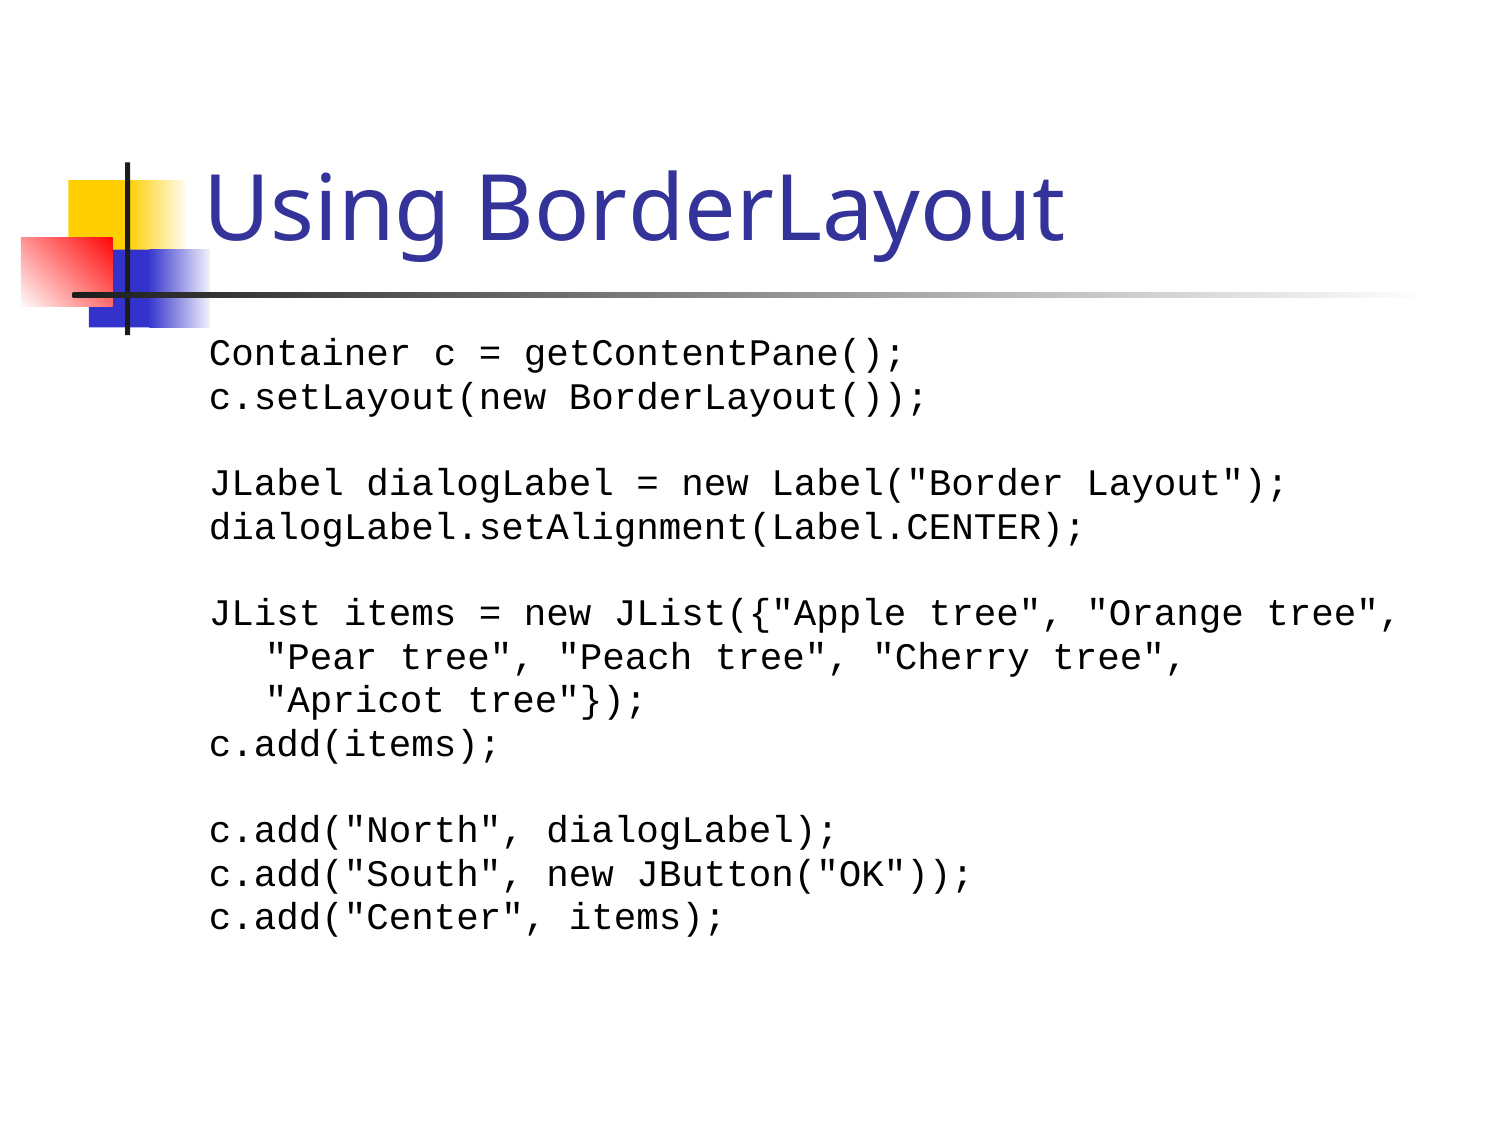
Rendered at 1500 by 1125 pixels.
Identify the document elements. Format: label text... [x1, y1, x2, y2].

title Using BorderLayout [188, 35, 1468, 276]
list Container c = getContentPane(); c.setLayout(new BorderLayout()); JLabel dialogLabel = new Label("Border Layout"); dialogLabel.setAlignment(Label.CENTER); JList items = new JList({"Apple tree", "Orange tree", "Pear tree", "Peach tree", "Cherry tree", "Apricot tree"}); c.add(items); c.add("North", dialogLabel); c.add("South", new JButton("OK")); c.add("Center", items); [193, 331, 1469, 1029]
